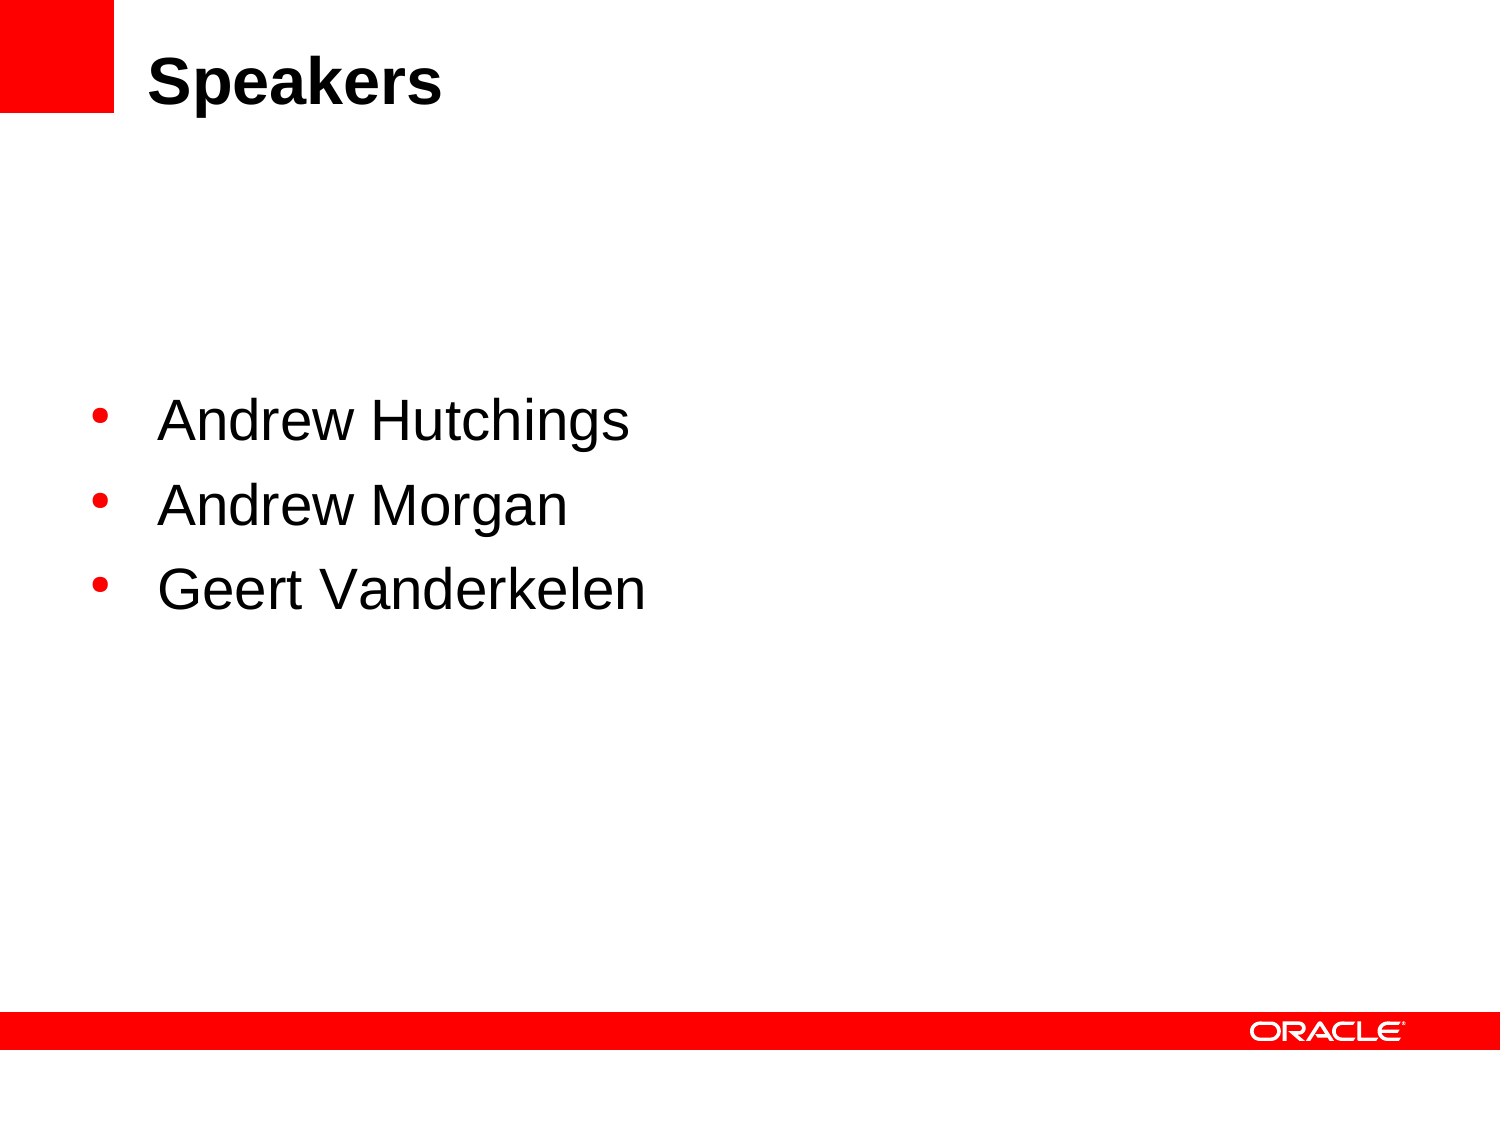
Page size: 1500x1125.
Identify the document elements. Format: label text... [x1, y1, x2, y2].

text_box Andrew Hutchings Andrew Morgan Geert Vanderkelen [75, 375, 1375, 629]
title Speakers [147, 8, 1392, 119]
picture [0, 1012, 1500, 1050]
picture [0, 0, 114, 113]
